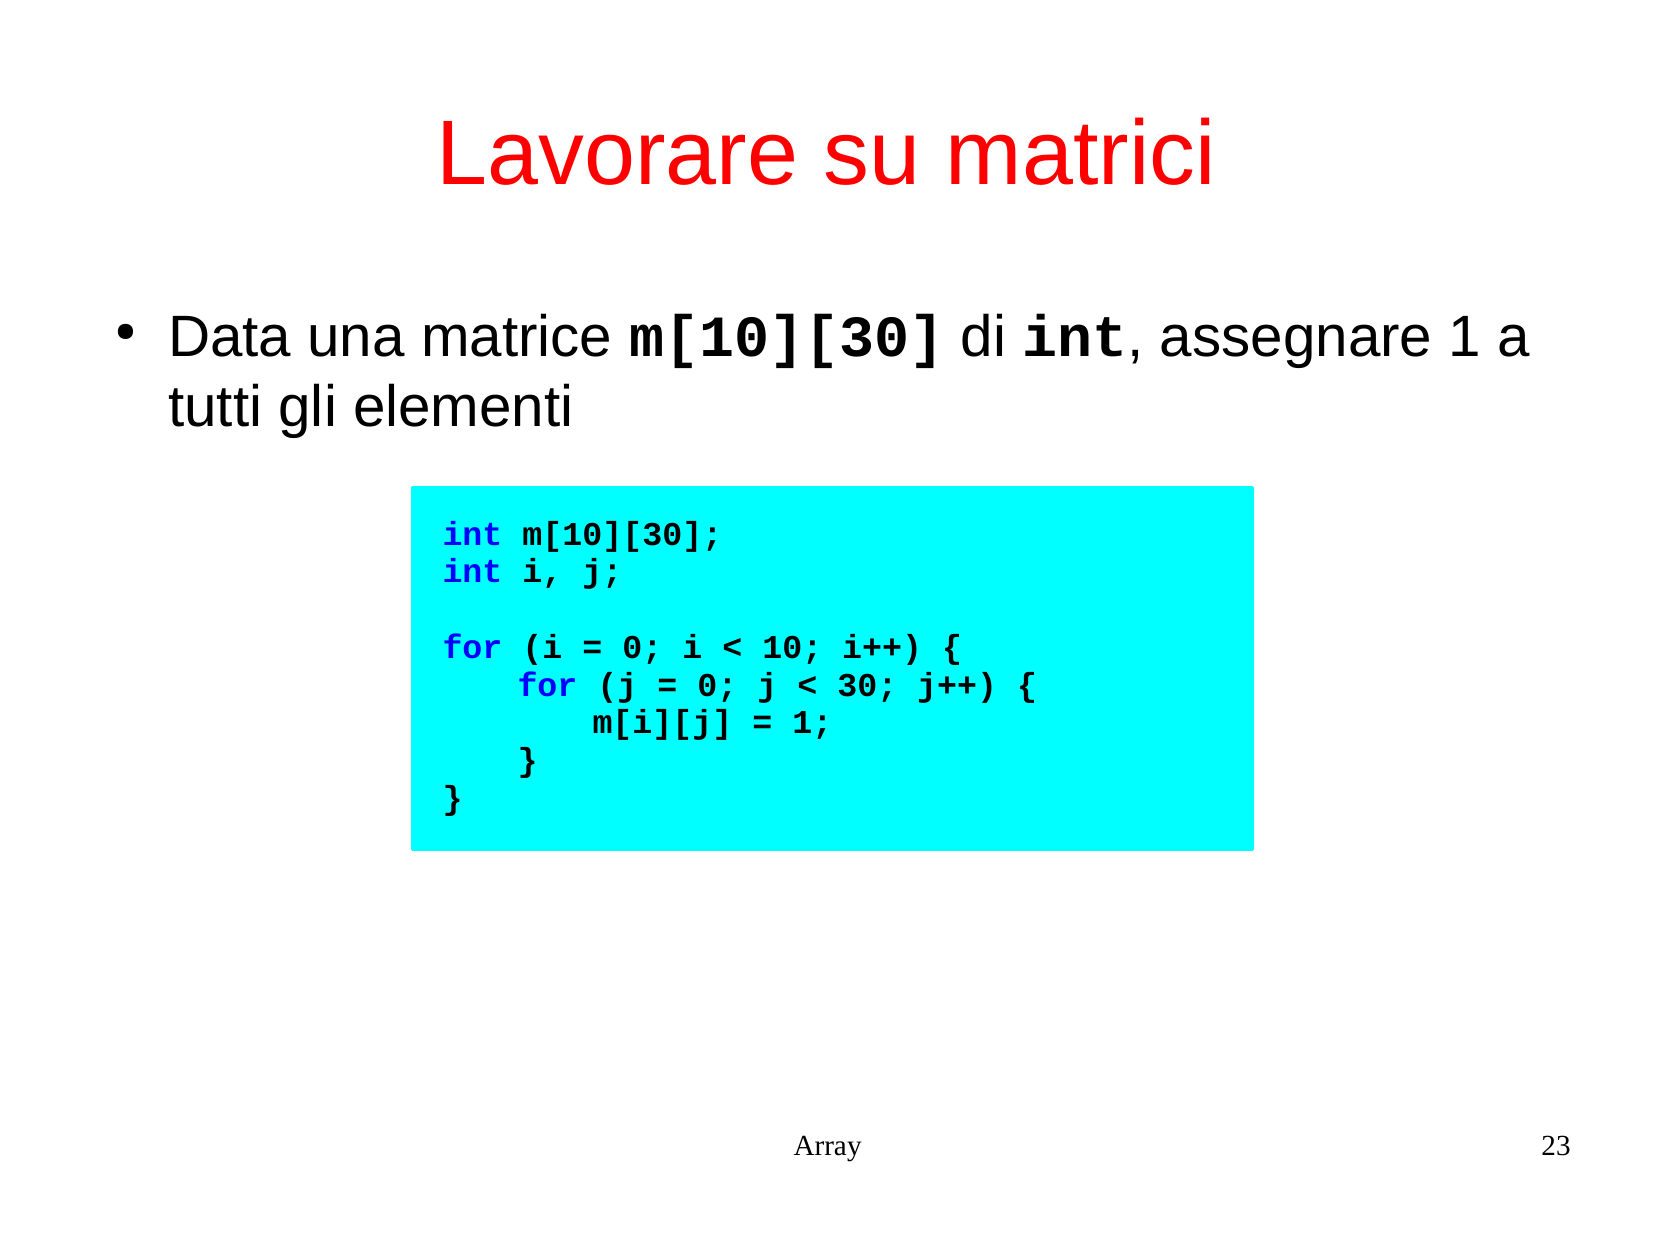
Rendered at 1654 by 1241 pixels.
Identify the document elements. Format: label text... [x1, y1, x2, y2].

title Lavorare su matrici [82, 49, 1571, 257]
text_box int m[10][30]; int i, j; for (i = 0; i < 10; i++) { for (j = 0; j < 30; j++) { m[i][j] = 1; } } [412, 487, 1253, 850]
list Data una matrice m[10][30] di int, assegnare 1 a tutti gli elementi [82, 290, 1571, 1109]
